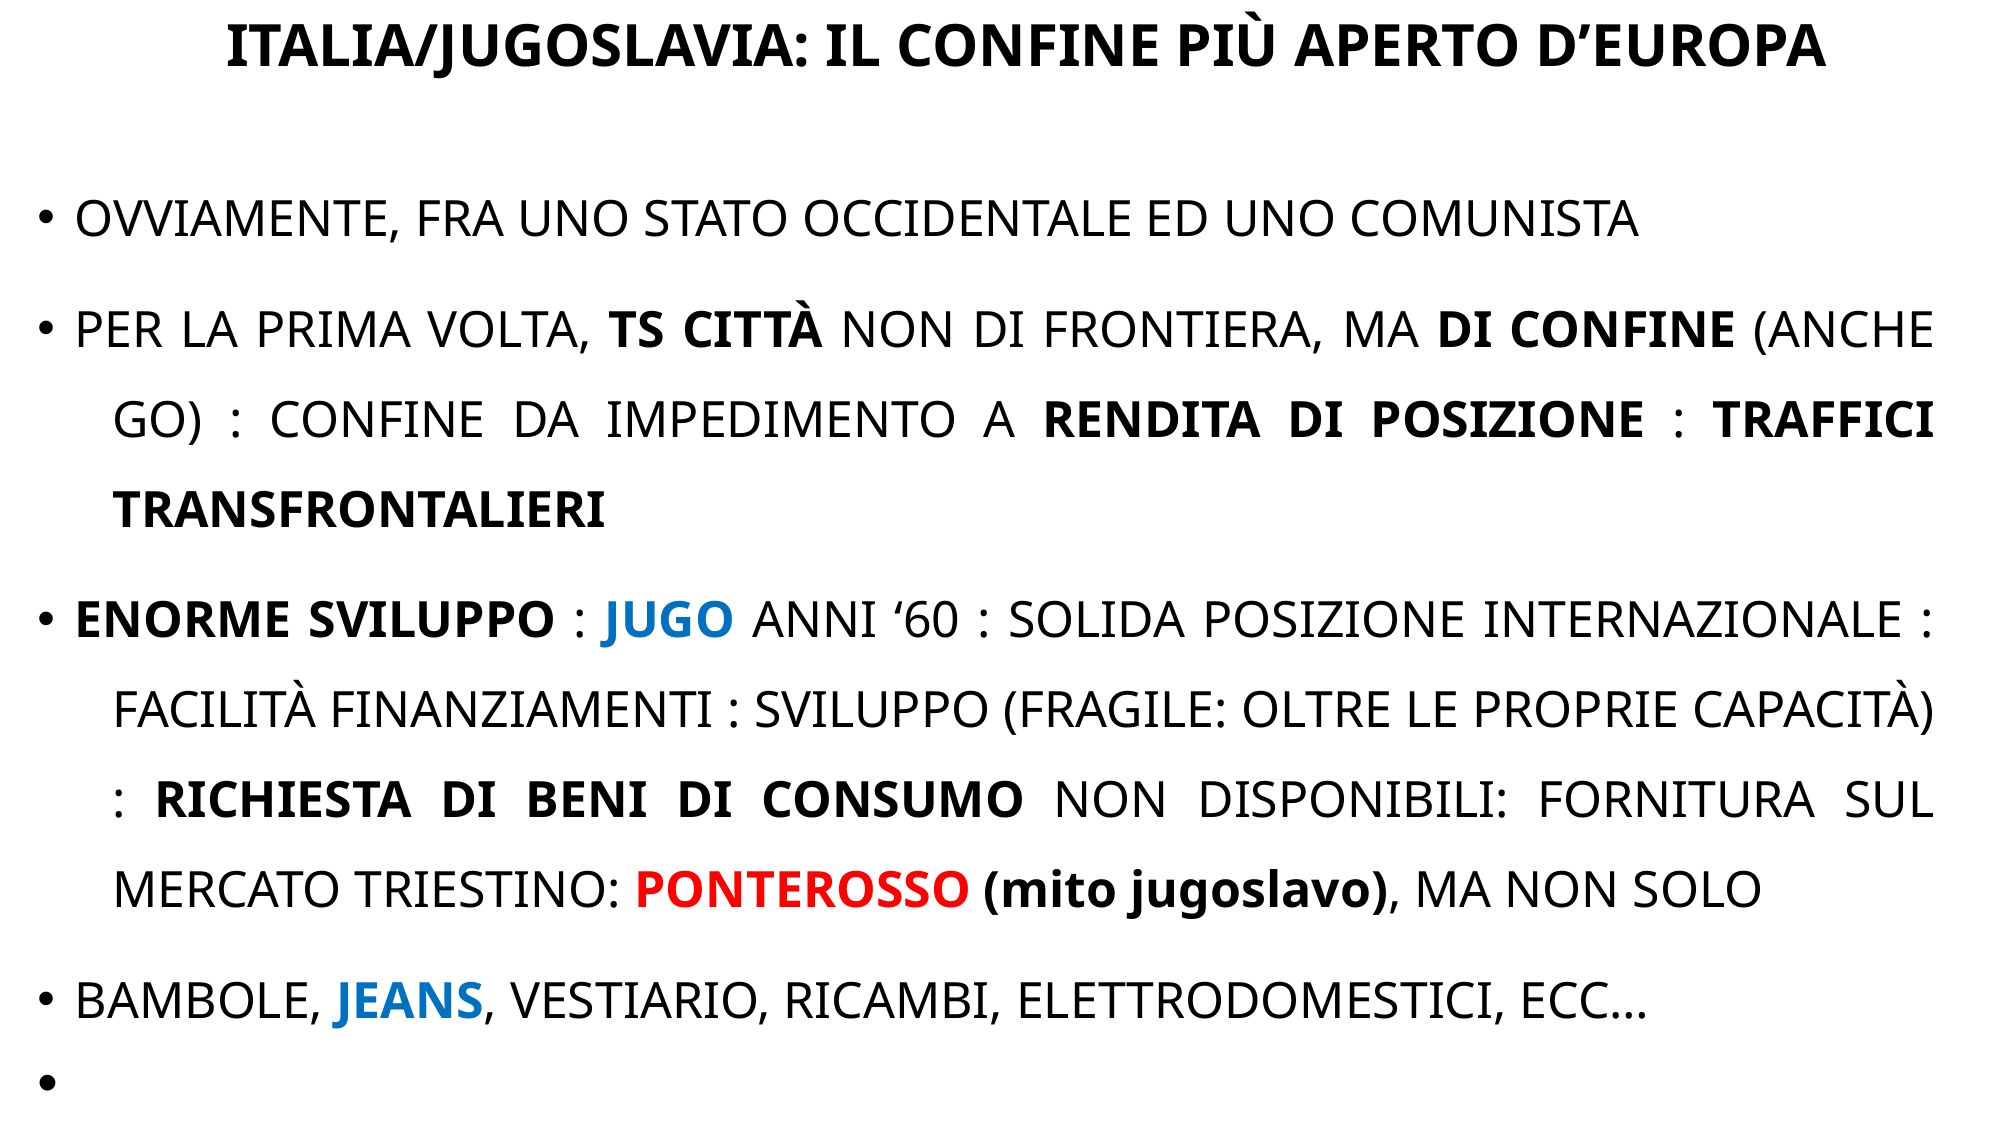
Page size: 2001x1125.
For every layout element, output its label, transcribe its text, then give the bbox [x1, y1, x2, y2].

title ITALIA/JUGOSLAVIA: IL CONFINE PIÙ APERTO D’EUROPA [76, 0, 1978, 95]
list OVVIAMENTE, FRA UNO STATO OCCIDENTALE ED UNO COMUNISTA PER LA PRIMA VOLTA, TS CITTÀ NON DI FRONTIERA, MA DI CONFINE (ANCHE GO) : CONFINE DA IMPEDIMENTO A RENDITA DI POSIZIONE : TRAFFICI TRANSFRONTALIERI ENORME SVILUPPO : JUGO ANNI ‘60 : SOLIDA POSIZIONE INTERNAZIONALE : FACILITÀ FINANZIAMENTI : SVILUPPO (FRAGILE: OLTRE LE PROPRIE CAPACITÀ) : RICHIESTA DI BENI DI CONSUMO NON DISPONIBILI: FORNITURA SUL MERCATO TRIESTINO: PONTEROSSO (mito jugoslavo), MA NON SOLO BAMBOLE, JEANS, VESTIARIO, RICAMBI, ELETTRODOMESTICI, ECC… [22, 148, 1951, 1102]
